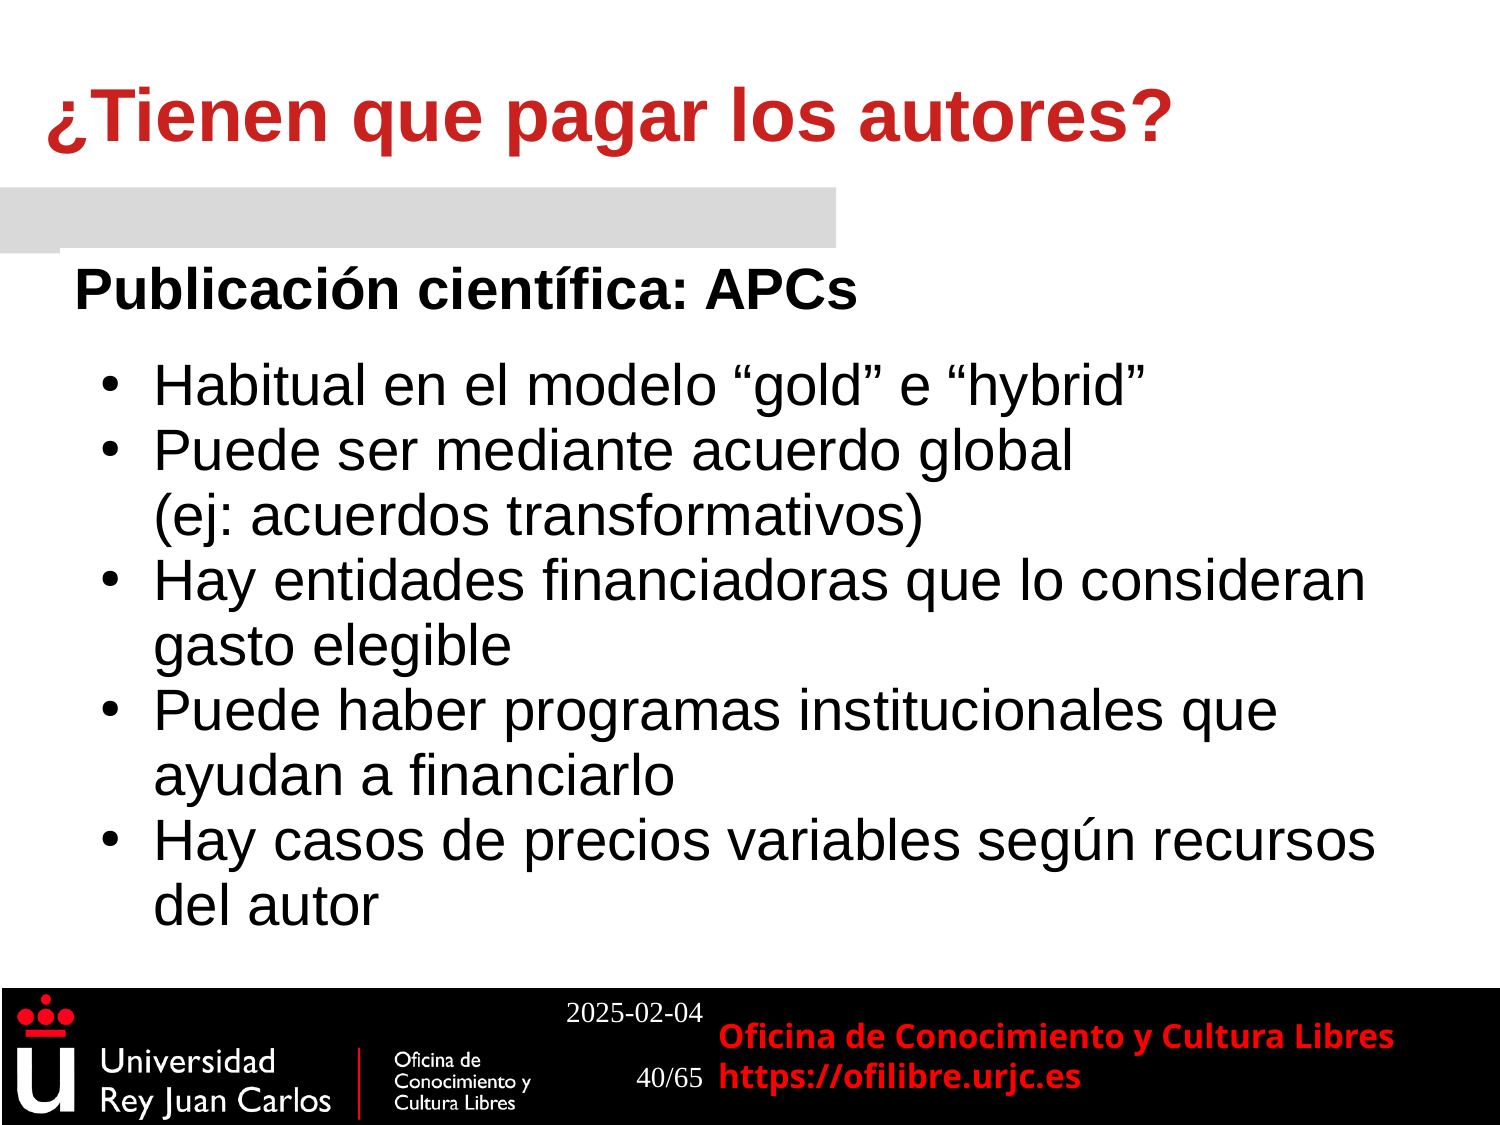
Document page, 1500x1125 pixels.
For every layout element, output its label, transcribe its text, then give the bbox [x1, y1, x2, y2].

text_box ¿Tienen que pagar los autores? [30, 66, 1306, 249]
text_box Publicación científica: APCs [60, 248, 1066, 329]
title [75, 7, 1425, 196]
picture [17, 994, 531, 1120]
text_box Habitual en el modelo “gold” e “hybrid” Puede ser mediante acuerdo global (ej: acuerdos transformativos) Hay entidades financiadoras que lo consideran gasto elegible Puede haber programas institucionales que ayudan a financiarlo Hay casos de precios variables según recursos del autor [67, 345, 1471, 958]
